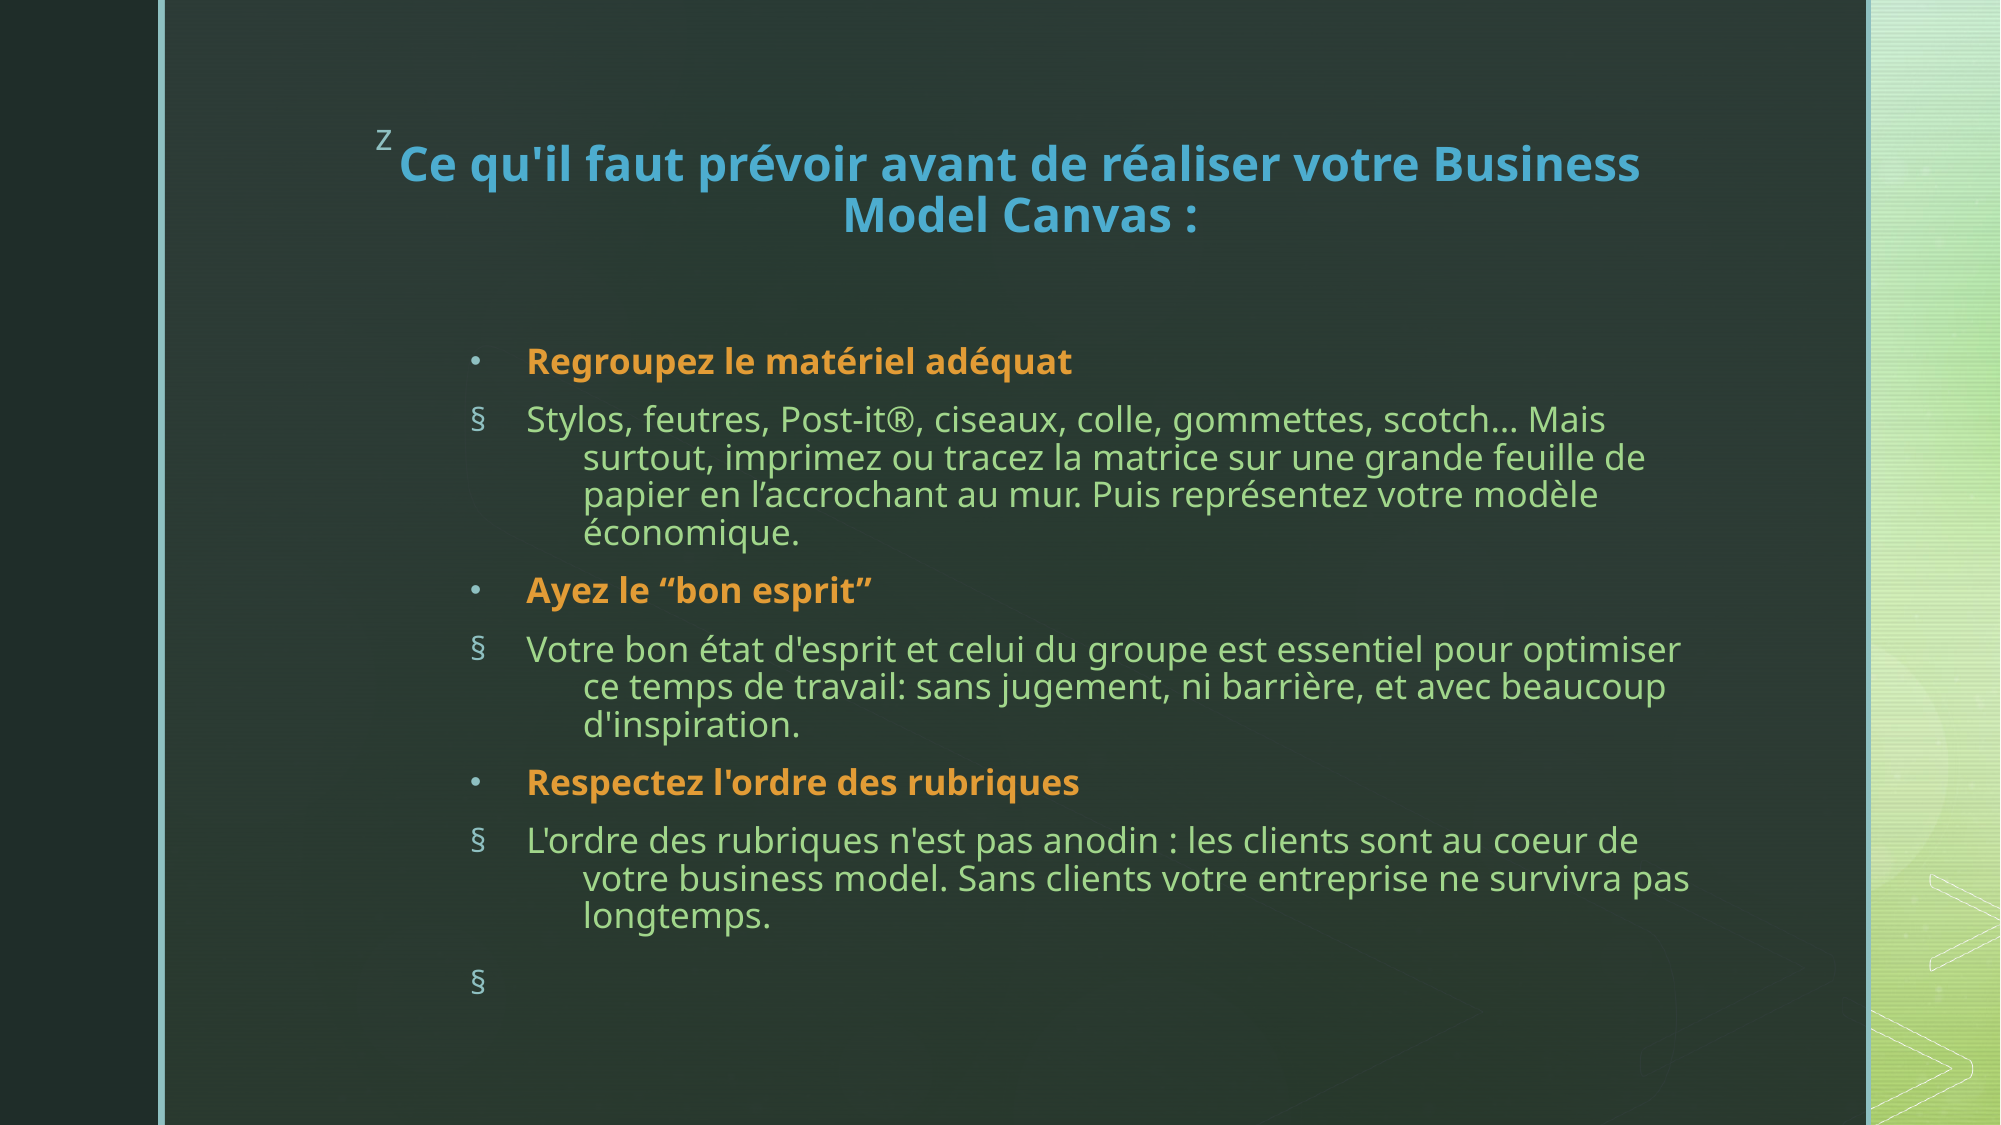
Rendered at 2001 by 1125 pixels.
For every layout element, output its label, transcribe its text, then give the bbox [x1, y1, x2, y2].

list Regroupez le matériel adéquat Stylos, feutres, Post-it®, ciseaux, colle, gommettes, scotch… Mais surtout, imprimez ou tracez la matrice sur une grande feuille de papier en l’accrochant au mur. Puis représentez votre modèle économique. Ayez le “bon esprit” Votre bon état d'esprit et celui du groupe est essentiel pour optimiser ce temps de travail: sans jugement, ni barrière, et avec beaucoup d'inspiration. Respectez l'ordre des rubriques L'ordre des rubriques n'est pas anodin : les clients sont au coeur de votre business model. Sans clients votre entreprise ne survivra pas longtemps. [454, 336, 1734, 993]
title Ce qu'il faut prévoir avant de réaliser votre Business Model Canvas : [306, 132, 1734, 310]
